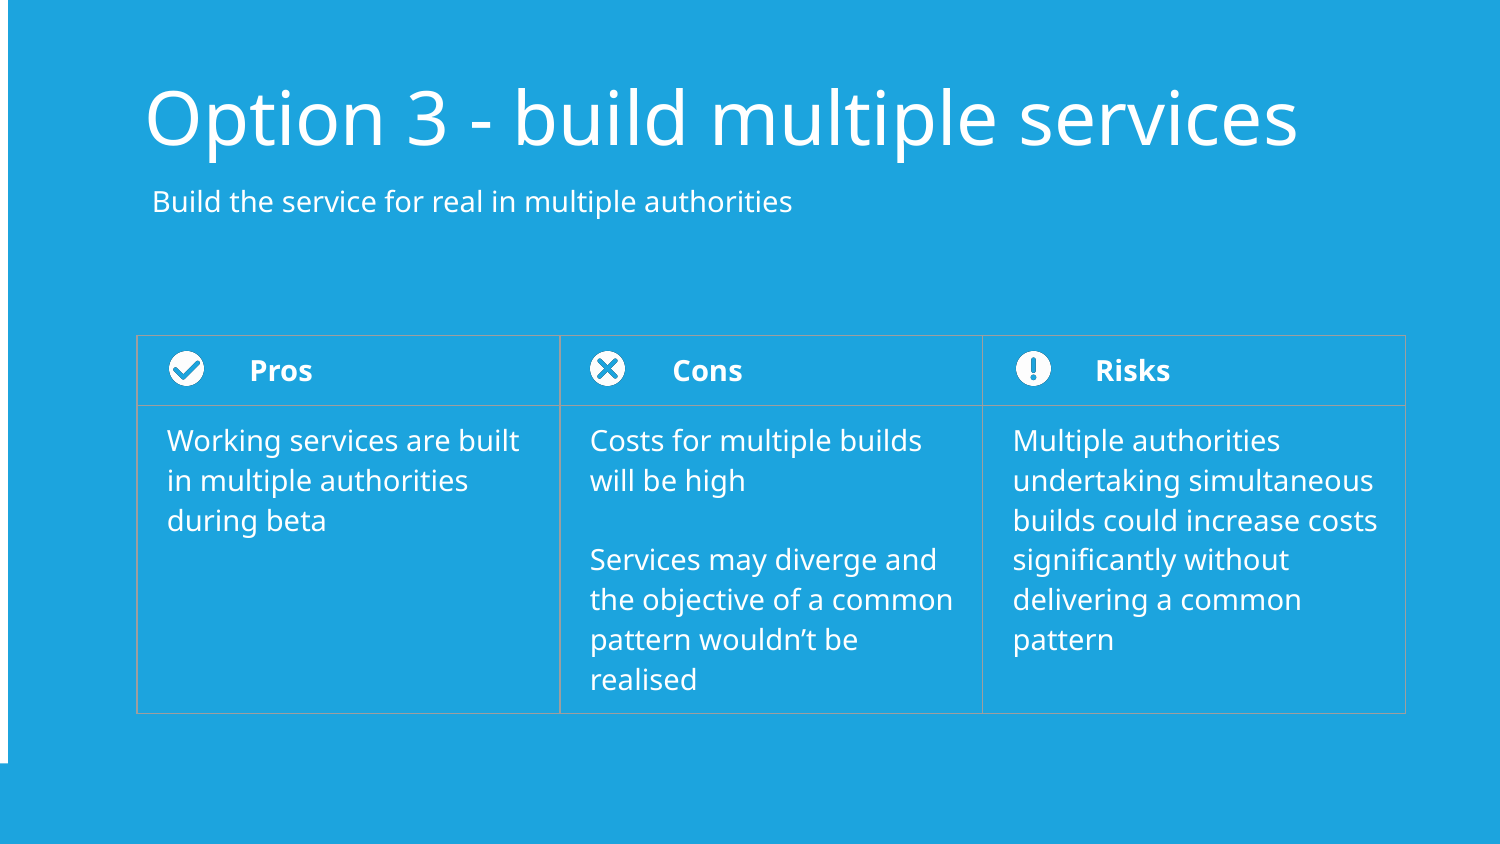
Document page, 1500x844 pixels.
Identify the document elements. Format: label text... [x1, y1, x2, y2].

table_cell Costs for multiple builds will be high Services may diverge and the objective of a common pattern wouldn’t be realised [561, 406, 982, 713]
table_header Cons [561, 336, 982, 405]
picture [161, 343, 212, 394]
text_box Option 3 - build multiple services [129, 55, 1421, 181]
table_header Risks [983, 336, 1405, 405]
picture [1008, 343, 1059, 394]
table_cell Multiple authorities undertaking simultaneous builds could increase costs significantly without delivering a common pattern [983, 406, 1405, 713]
picture [582, 343, 633, 394]
table_cell Working services are built in multiple authorities during beta [138, 406, 559, 713]
text_box Build the service for real in multiple authorities [136, 181, 1392, 335]
table_header Pros [138, 336, 559, 405]
